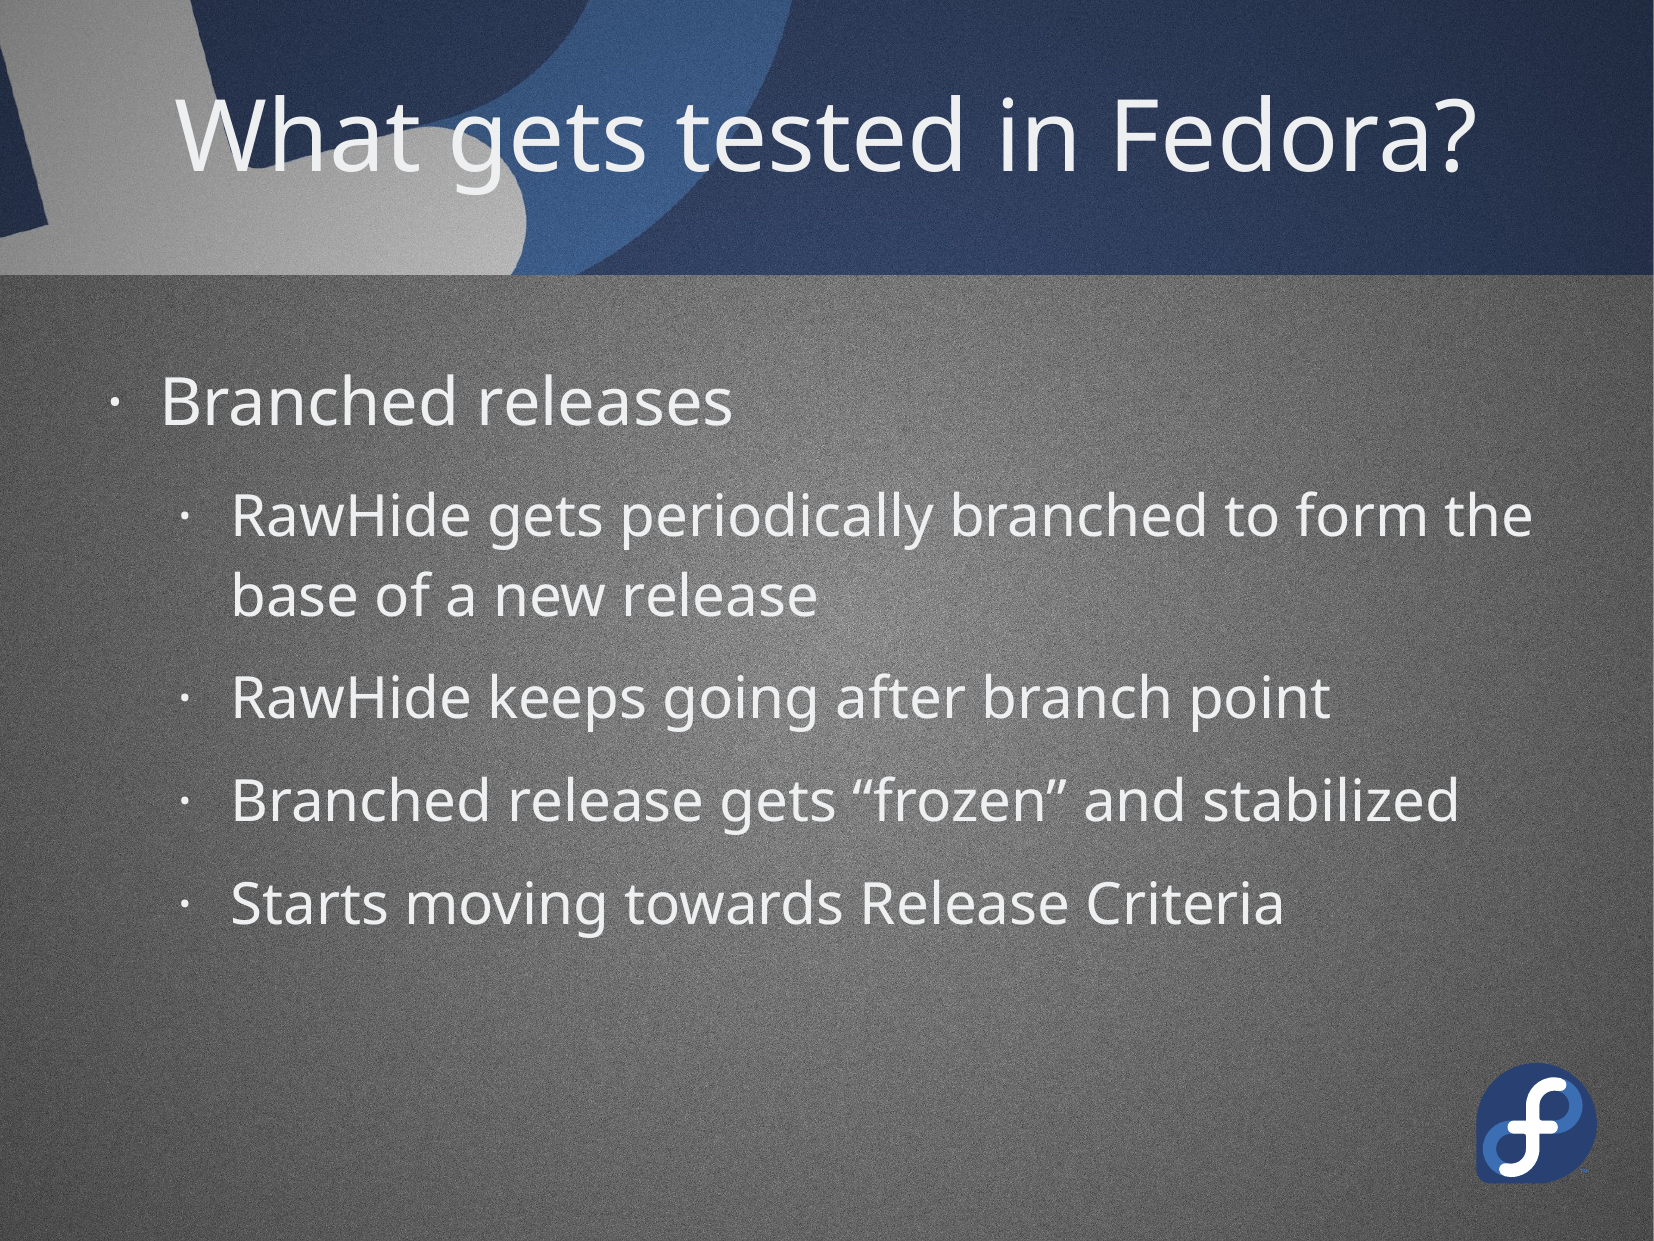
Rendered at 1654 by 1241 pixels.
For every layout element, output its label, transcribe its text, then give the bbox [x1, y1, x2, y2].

picture [0, 0, 1654, 1241]
list Branched releases RawHide gets periodically branched to form the base of a new release RawHide keeps going after branch point Branched release gets “frozen” and stabilized Starts moving towards Release Criteria [88, 354, 1565, 1063]
title What gets tested in Fedora? [88, 29, 1565, 237]
